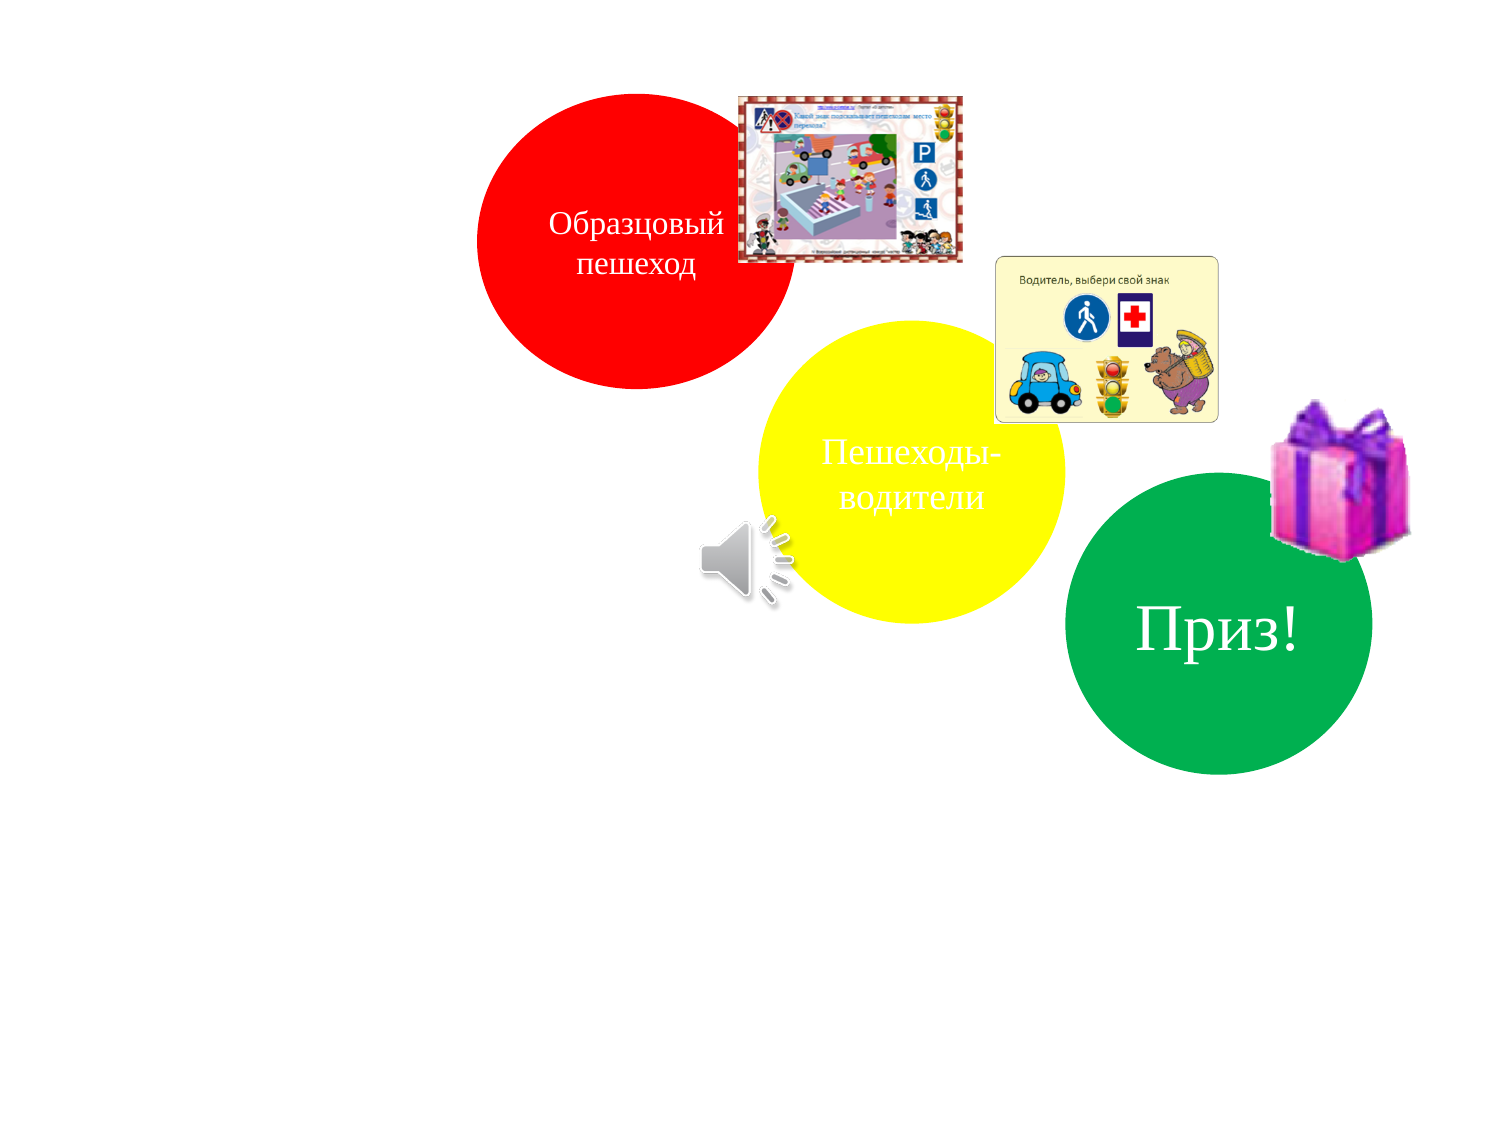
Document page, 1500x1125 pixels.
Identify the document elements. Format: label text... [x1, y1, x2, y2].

picture [738, 96, 963, 263]
picture [1269, 399, 1413, 568]
picture [699, 512, 800, 613]
text_box Приз! [1065, 472, 1373, 775]
text_box Образцовый пешеход [477, 93, 795, 390]
picture [994, 254, 1219, 424]
text_box Пешеходы- водители [758, 320, 1066, 624]
